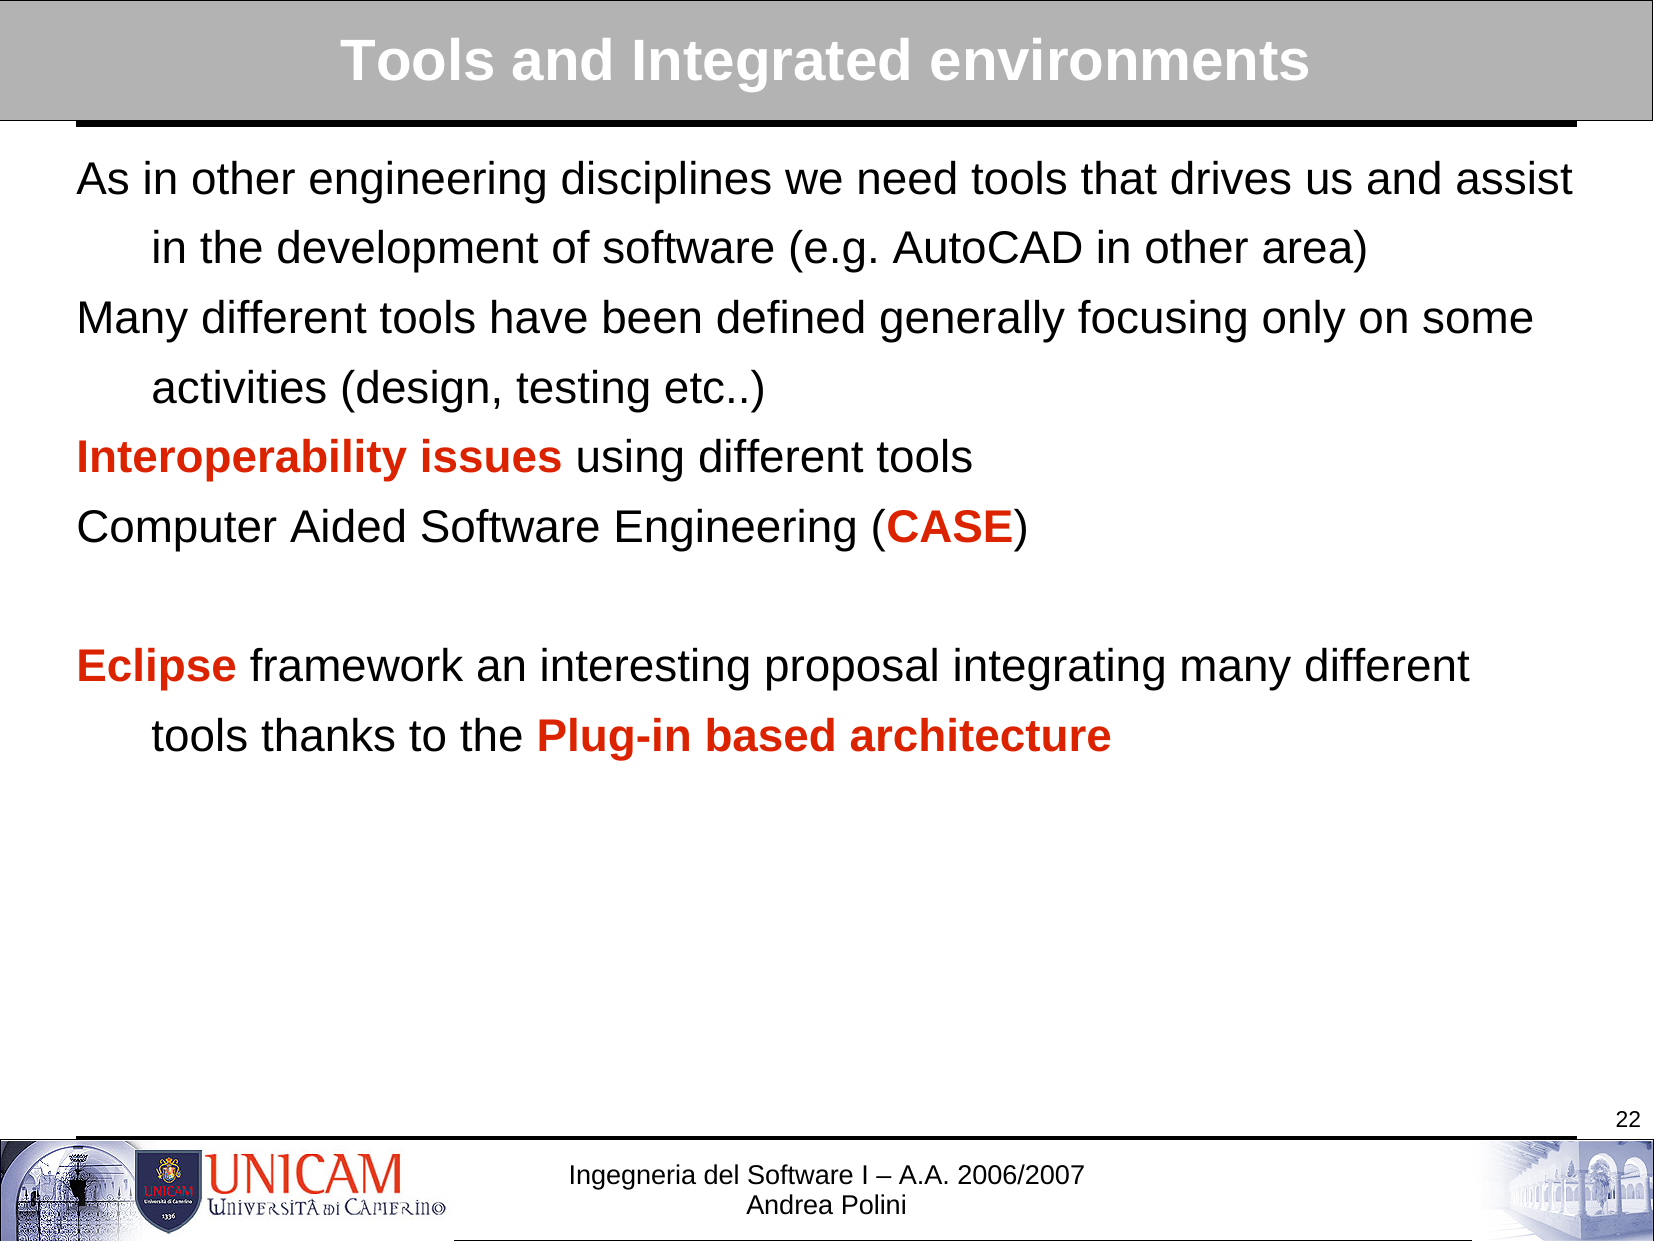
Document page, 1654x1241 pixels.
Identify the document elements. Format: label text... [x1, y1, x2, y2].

picture [1472, 1141, 1653, 1241]
picture [0, 1141, 454, 1241]
list As in other engineering disciplines we need tools that drives us and assist in the development of software (e.g. AutoCAD in other area) Many different tools have been defined generally focusing only on some activities (design, testing etc..) Interoperability issues using different tools Computer Aided Software Engineering (CASE) Eclipse framework an interesting proposal integrating many different tools thanks to the Plug-in based architecture [76, 152, 1577, 935]
title Tools and Integrated environments [0, 0, 1653, 121]
